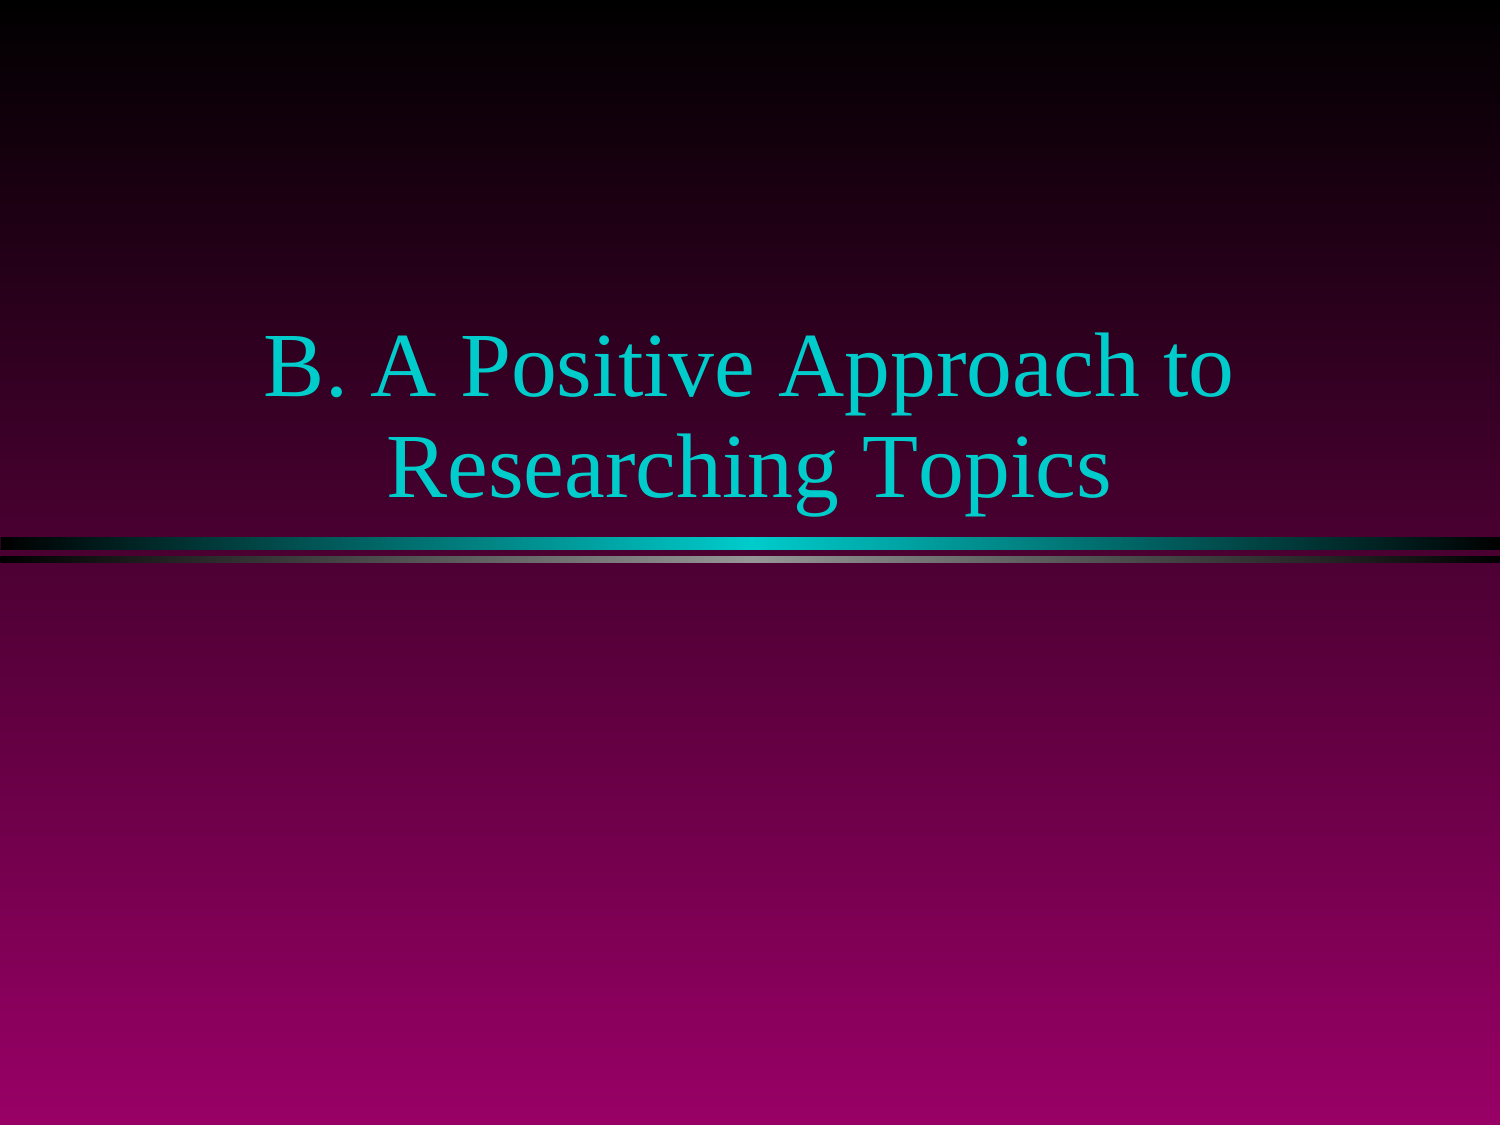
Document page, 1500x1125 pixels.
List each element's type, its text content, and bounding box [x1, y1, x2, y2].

title B. A Positive Approach to Researching Topics [112, 305, 1388, 525]
